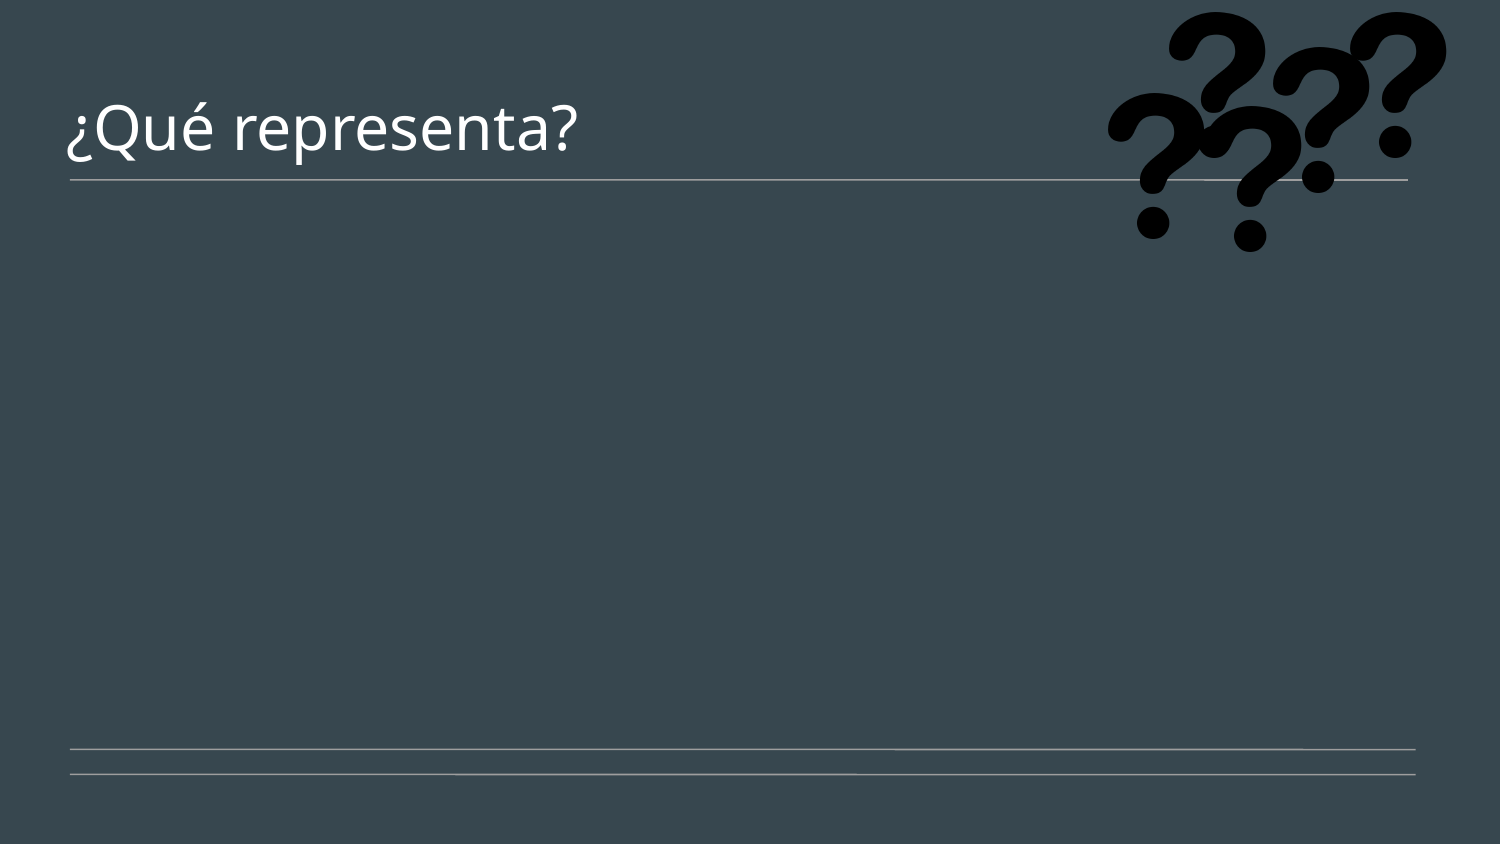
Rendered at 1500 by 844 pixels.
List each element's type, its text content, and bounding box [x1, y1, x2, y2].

picture [1083, 12, 1471, 252]
title ¿Qué representa? [51, 72, 1144, 167]
title ¿Qué representa? [1394, 158, 1449, 167]
